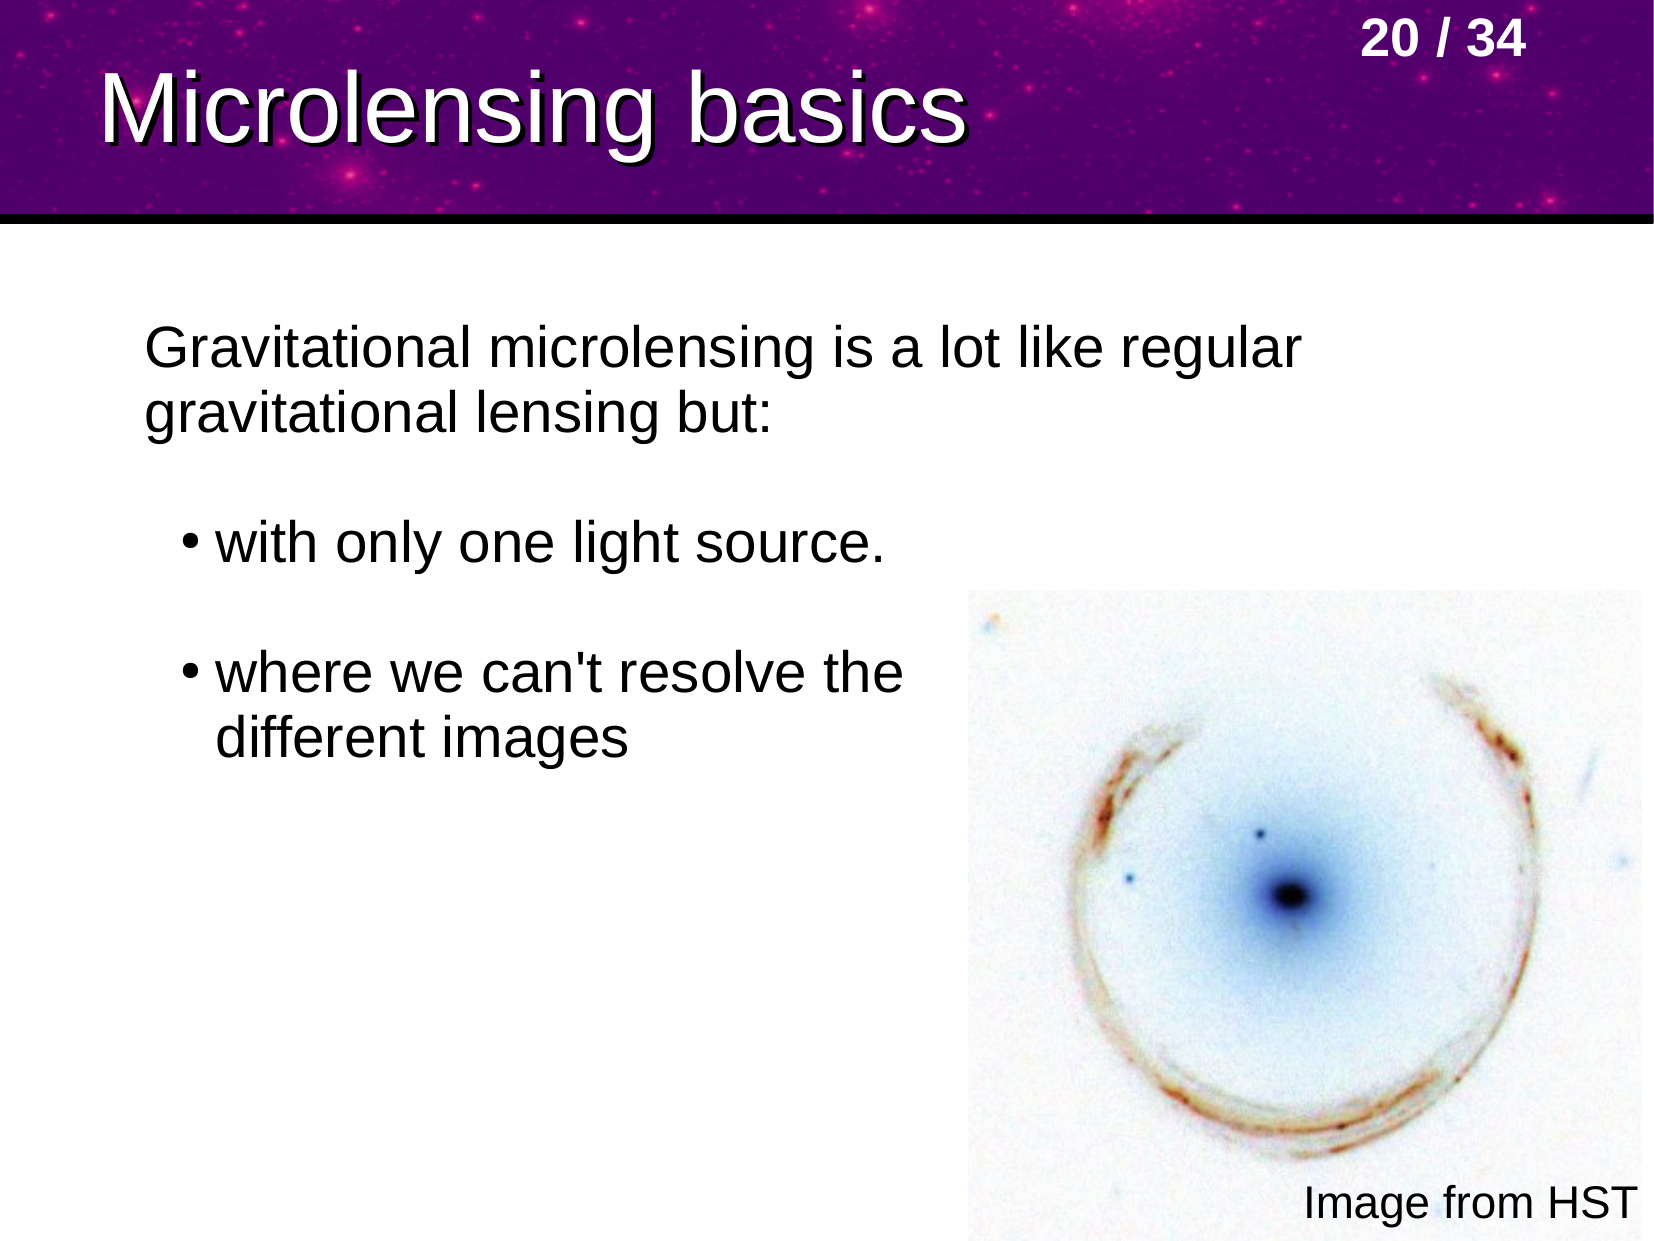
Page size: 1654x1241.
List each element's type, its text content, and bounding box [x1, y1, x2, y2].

picture [968, 590, 1642, 1169]
text_box Image from HST [708, 1169, 1654, 1241]
text_box Gravitational microlensing is a lot like regular gravitational lensing but: with only one light source. where we can't resolve the different images [129, 307, 1571, 776]
text_box Microlensing basics [82, 44, 1654, 283]
text_box <number> / 34 [1345, 0, 1654, 77]
picture [0, 0, 1345, 214]
